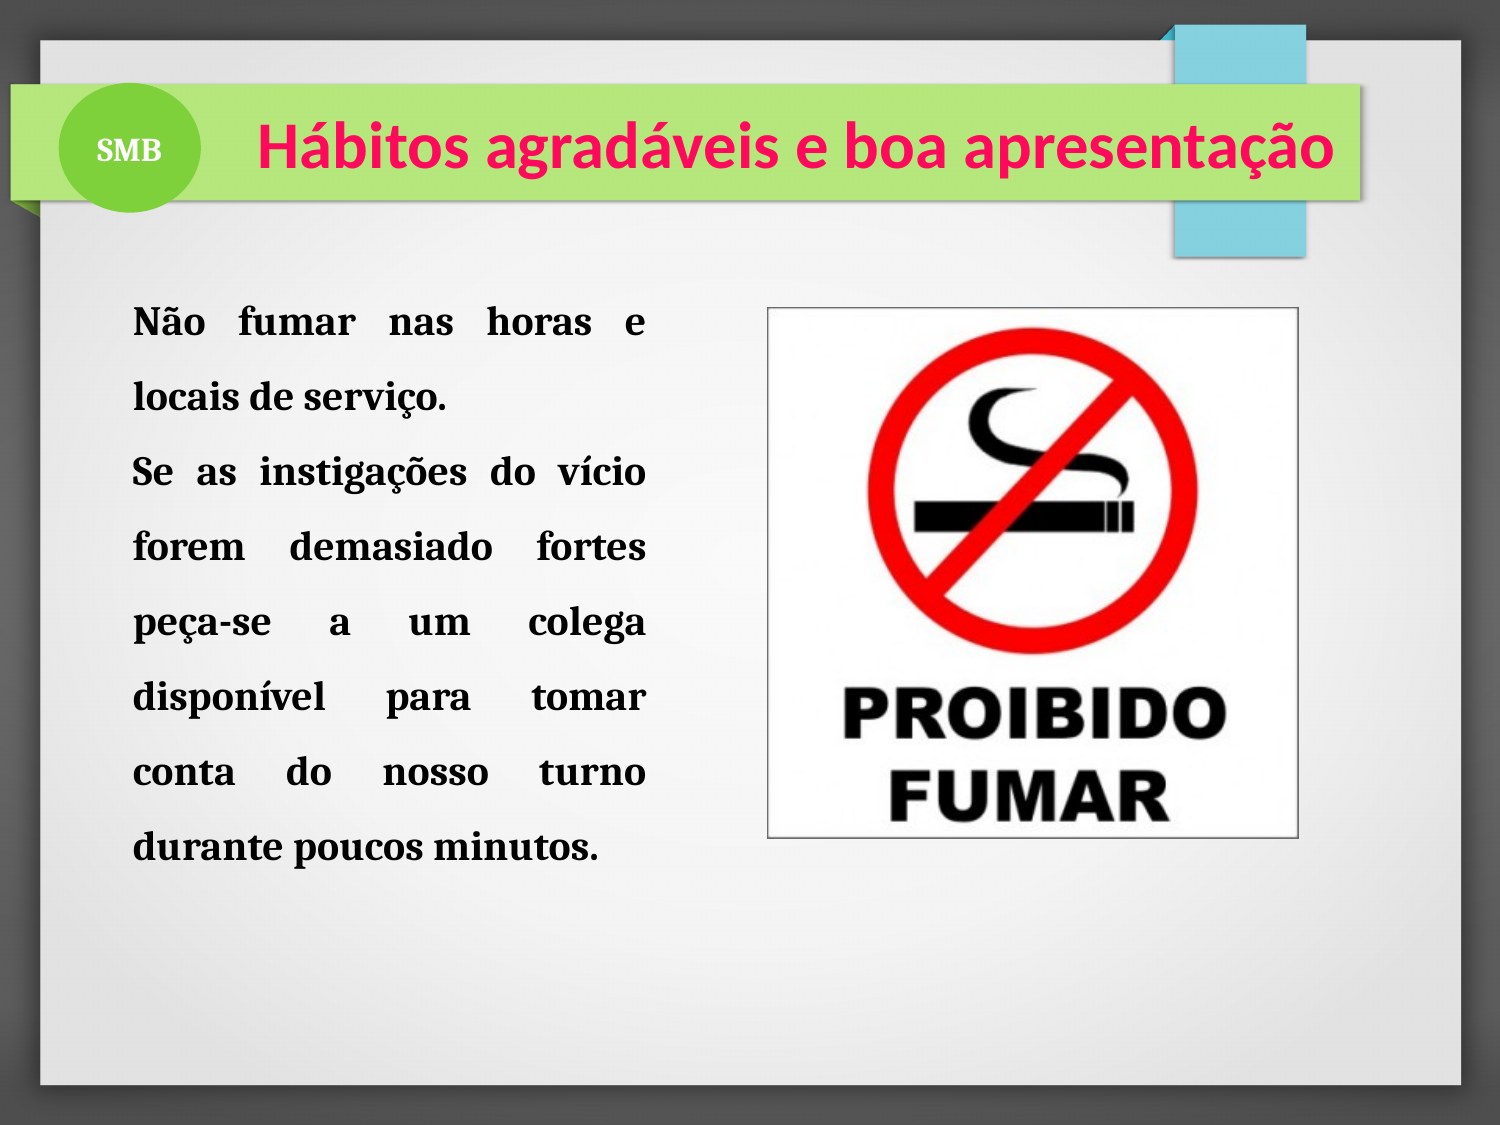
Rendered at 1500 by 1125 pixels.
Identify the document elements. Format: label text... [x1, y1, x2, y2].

text_box Não fumar nas horas e locais de serviço. Se as instigações do vício forem demasiado fortes peça-se a um colega disponível para tomar conta do nosso turno durante poucos minutos. [118, 261, 662, 876]
text_box Hábitos agradáveis e boa apresentação [233, 94, 1371, 190]
picture [0, 0, 1500, 1125]
text_box SMB [58, 82, 201, 213]
